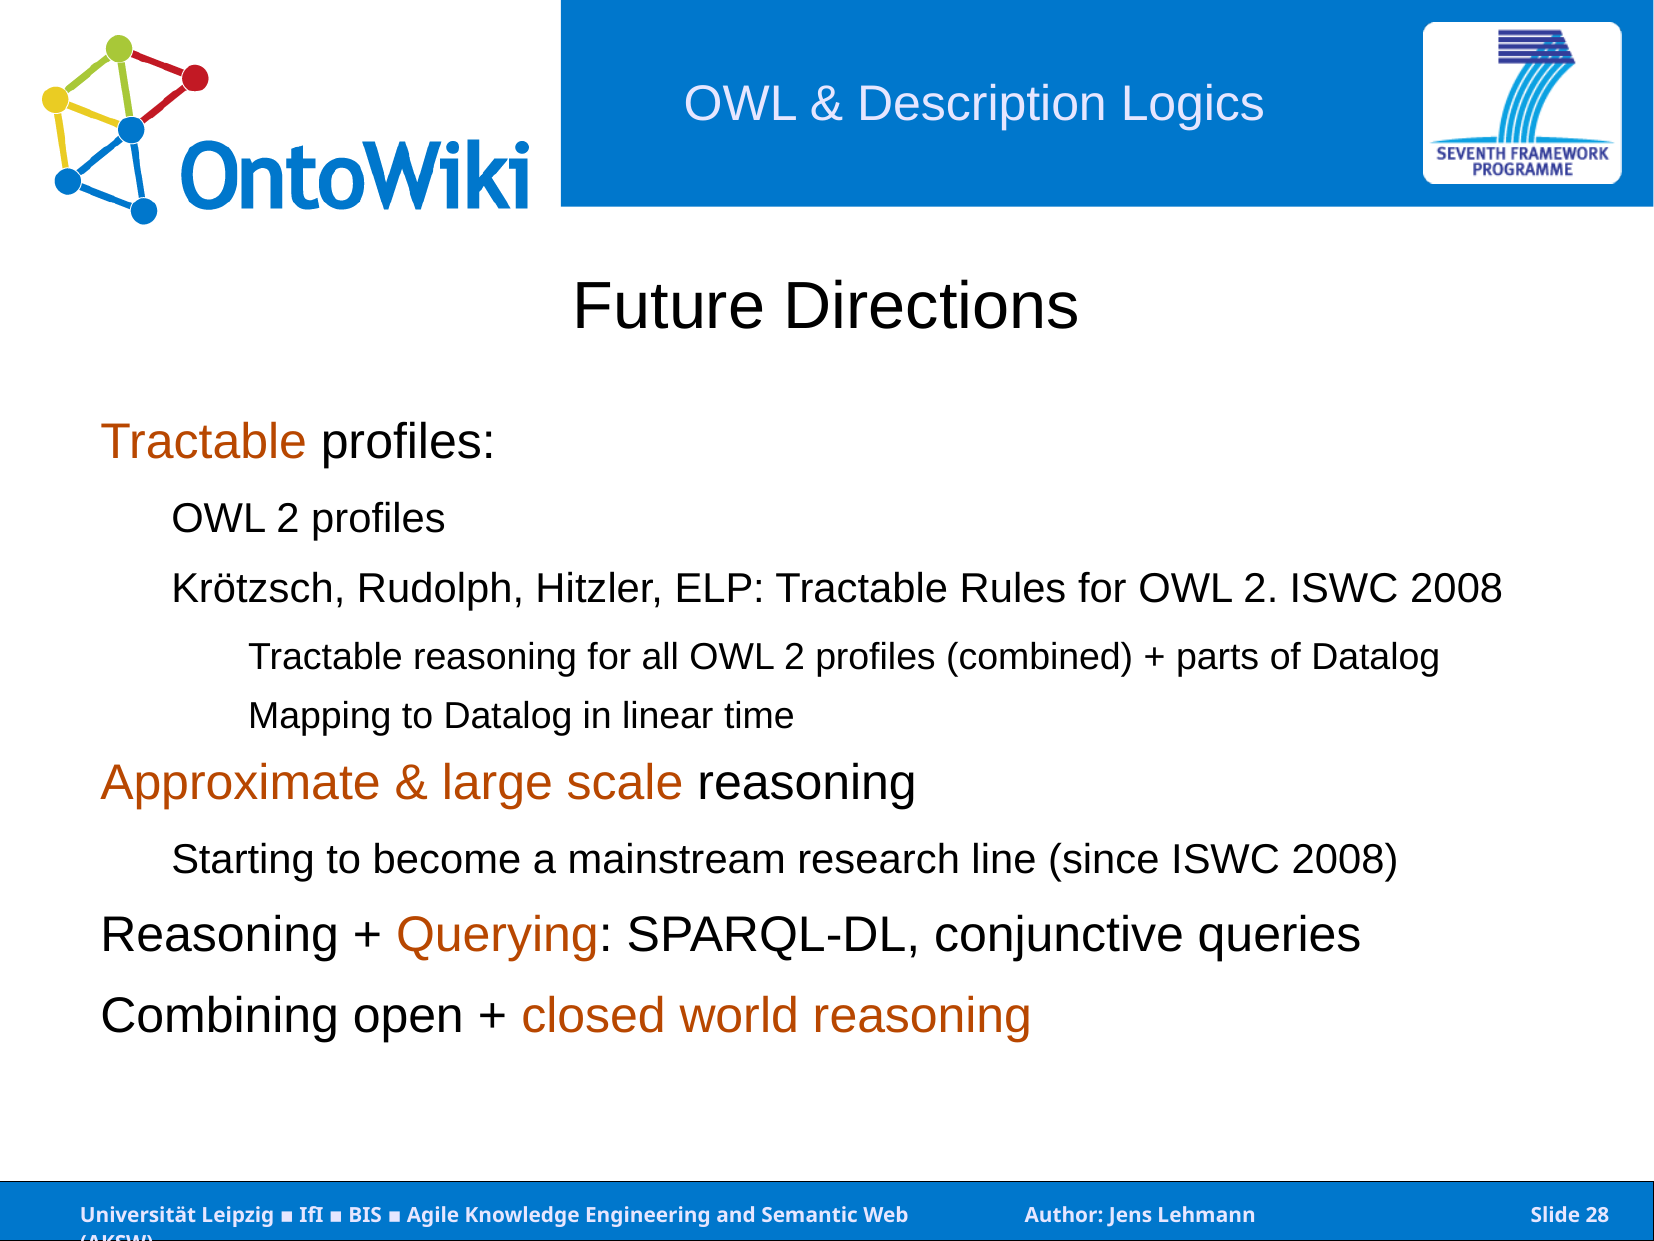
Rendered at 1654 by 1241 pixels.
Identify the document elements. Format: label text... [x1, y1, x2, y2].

title Future Directions [82, 243, 1571, 368]
picture [41, 34, 532, 231]
list Tractable profiles: OWL 2 profiles Krötzsch, Rudolph, Hitzler, ELP: Tractable Rules for OWL 2. ISWC 2008 Tractable reasoning for all OWL 2 profiles (combined) + parts of Datalog Mapping to Datalog in linear time Approximate & large scale reasoning Starting to become a mainstream research line (since ISWC 2008) Reasoning + Querying: SPARQL-DL, conjunctive queries Combining open + closed world reasoning [82, 413, 1571, 1136]
picture [1423, 22, 1622, 184]
